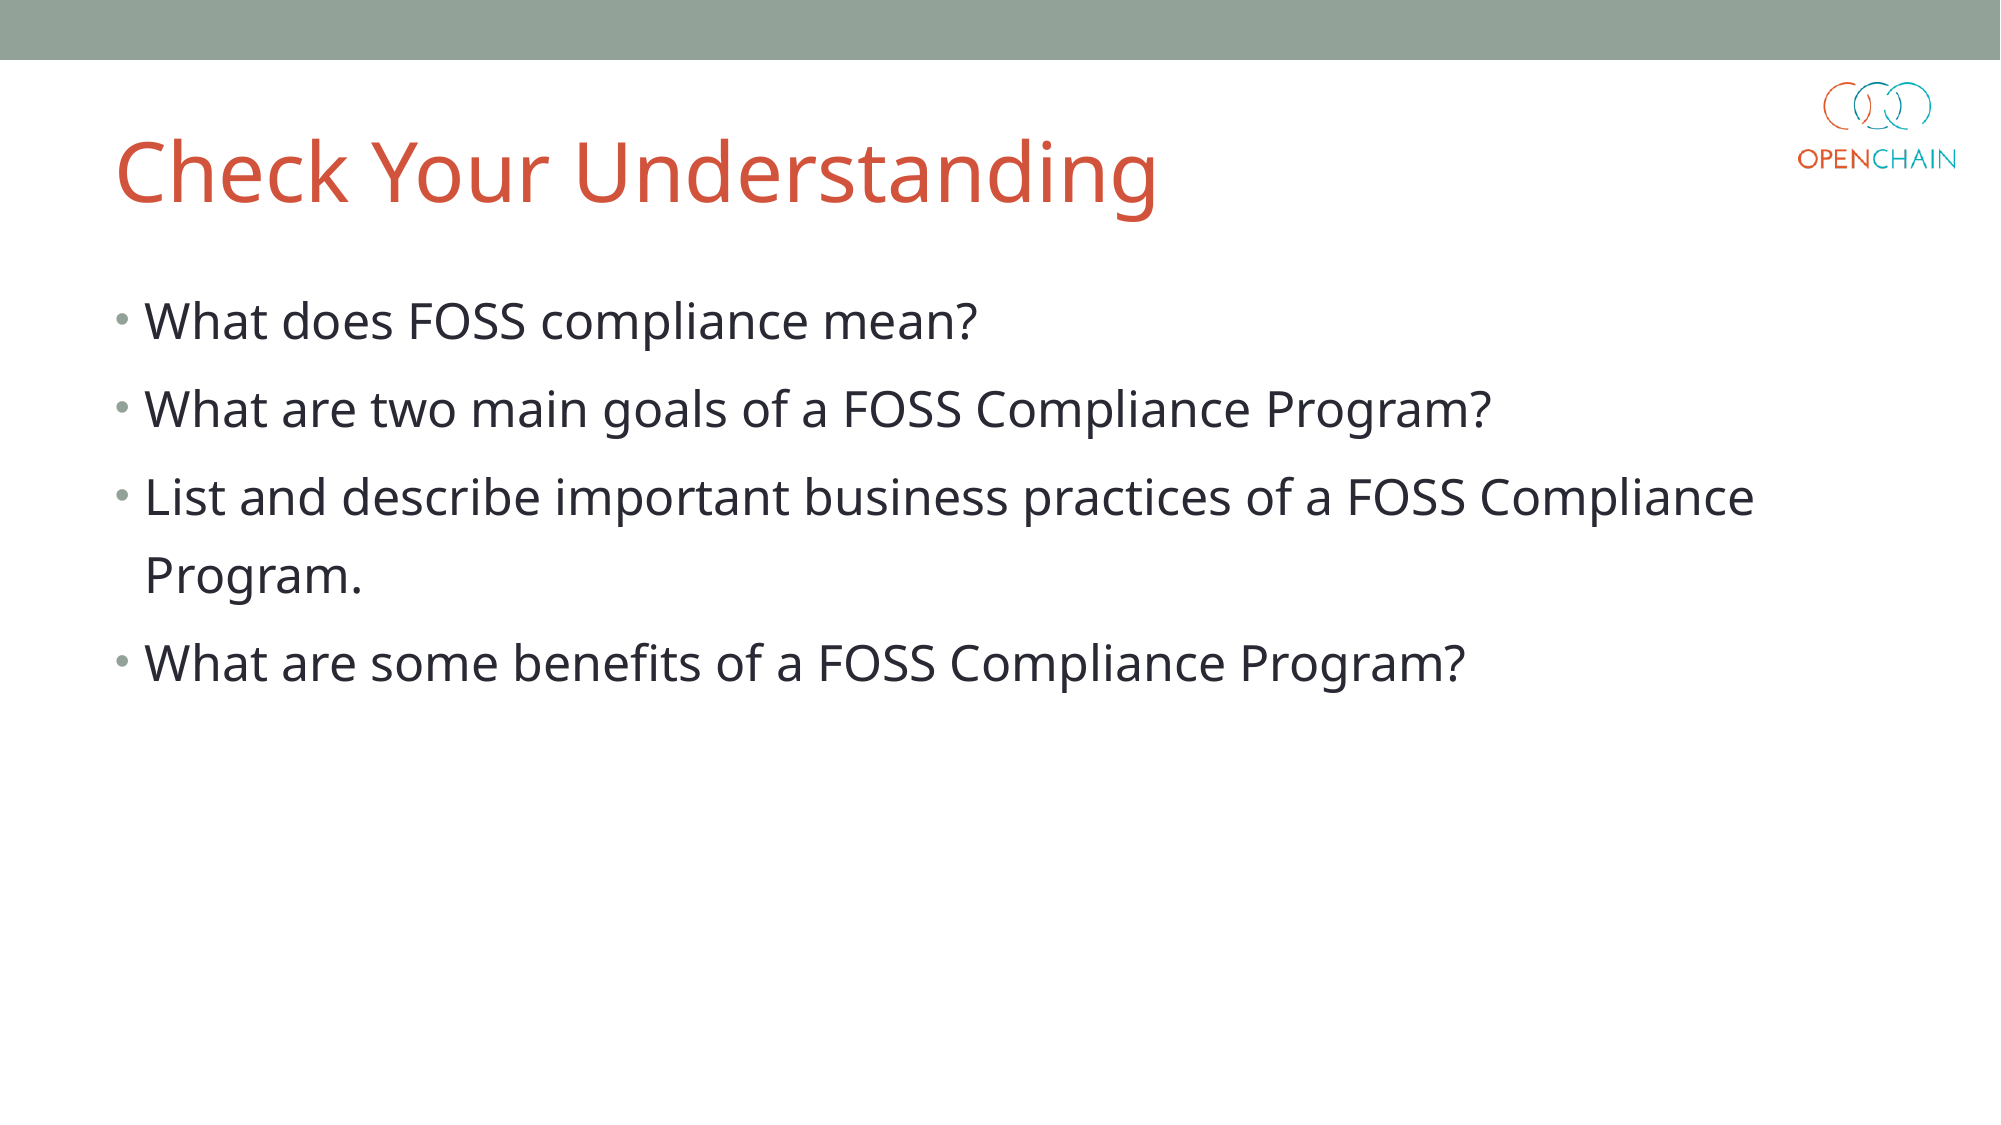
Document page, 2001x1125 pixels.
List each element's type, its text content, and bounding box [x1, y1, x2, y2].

list What does FOSS compliance mean? What are two main goals of a FOSS Compliance Program? List and describe important business practices of a FOSS Compliance Program. What are some benefits of a FOSS Compliance Program? [99, 263, 1900, 1064]
picture [1798, 82, 1955, 169]
title Check Your Understanding [99, 87, 1900, 250]
